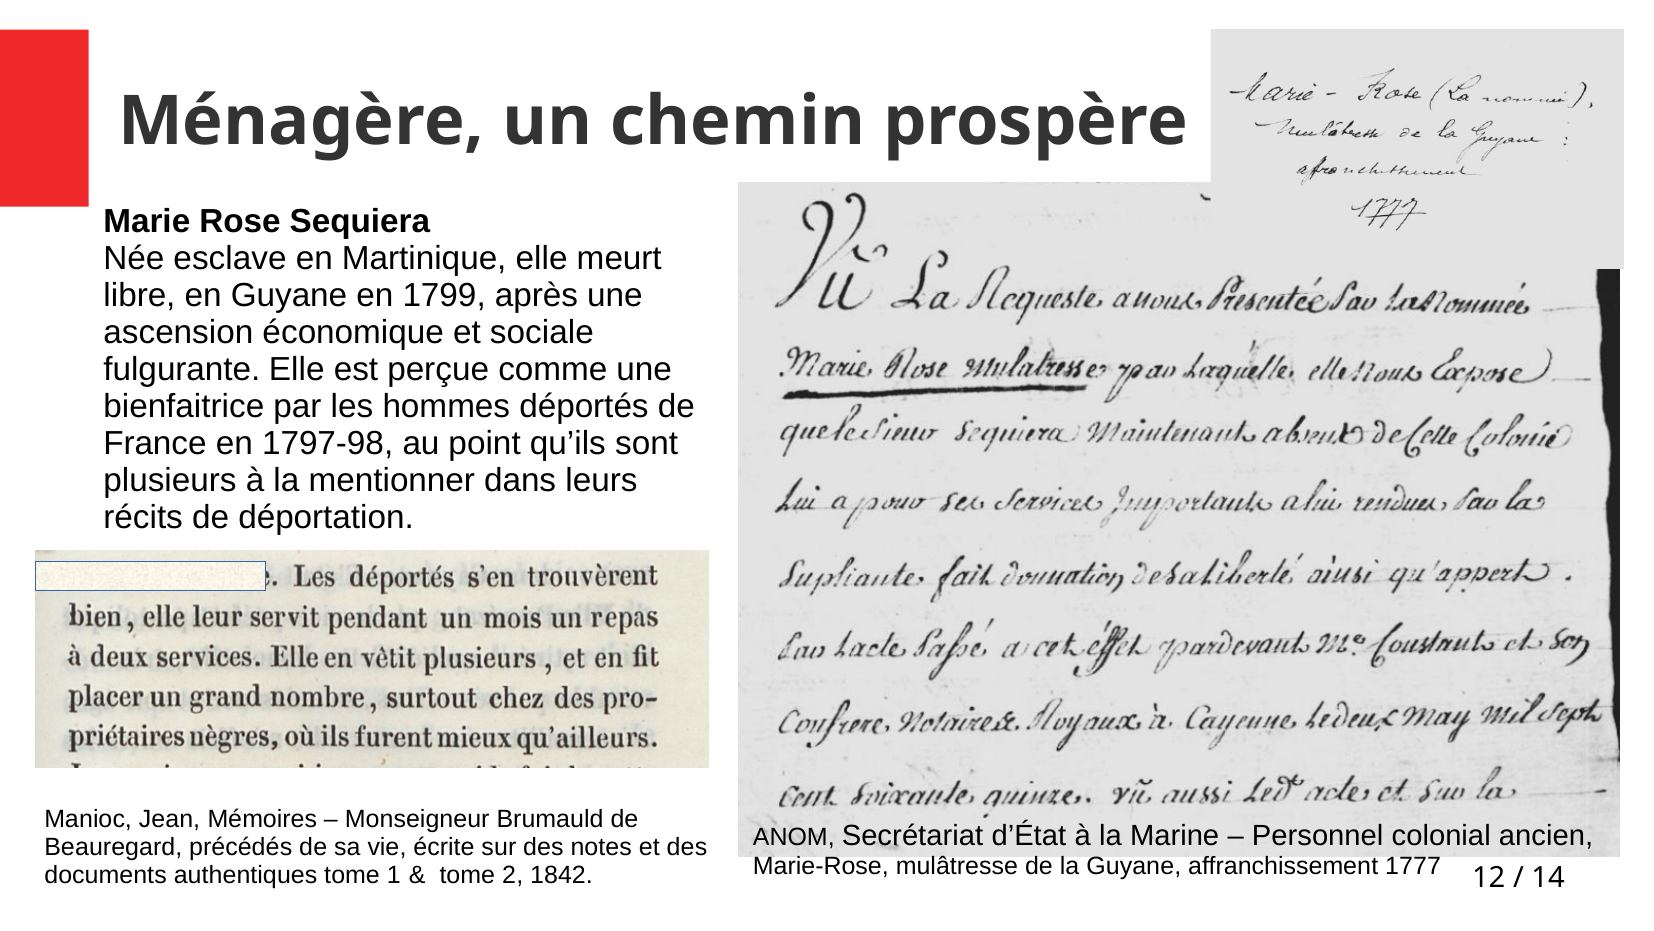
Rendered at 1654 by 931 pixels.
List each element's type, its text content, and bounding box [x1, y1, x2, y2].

title Ménagère, un chemin prospère [118, 29, 1210, 207]
picture [35, 550, 709, 768]
picture [738, 29, 1624, 811]
text_box Manioc, Jean, Mémoires – Monseigneur Brumauld de Beauregard, précédés de sa vie, écrite sur des notes et des documents authentiques tome 1 & tome 2, 1842. [29, 797, 768, 925]
text_box ANOM, Secrétariat d’État à la Marine – Personnel colonial ancien, Marie-Rose, mulâtresse de la Guyane, affranchissement 1777 [768, 811, 1625, 916]
text_box [35, 561, 266, 591]
text_box Marie Rose Sequiera Née esclave en Martinique, elle meurt libre, en Guyane en 1799, après une ascension économique et sociale fulgurante. Elle est perçue comme une bienfaitrice par les hommes déportés de France en 1797-98, au point qu’ils sont plusieurs à la mentionner dans leurs récits de déportation. [88, 194, 727, 543]
